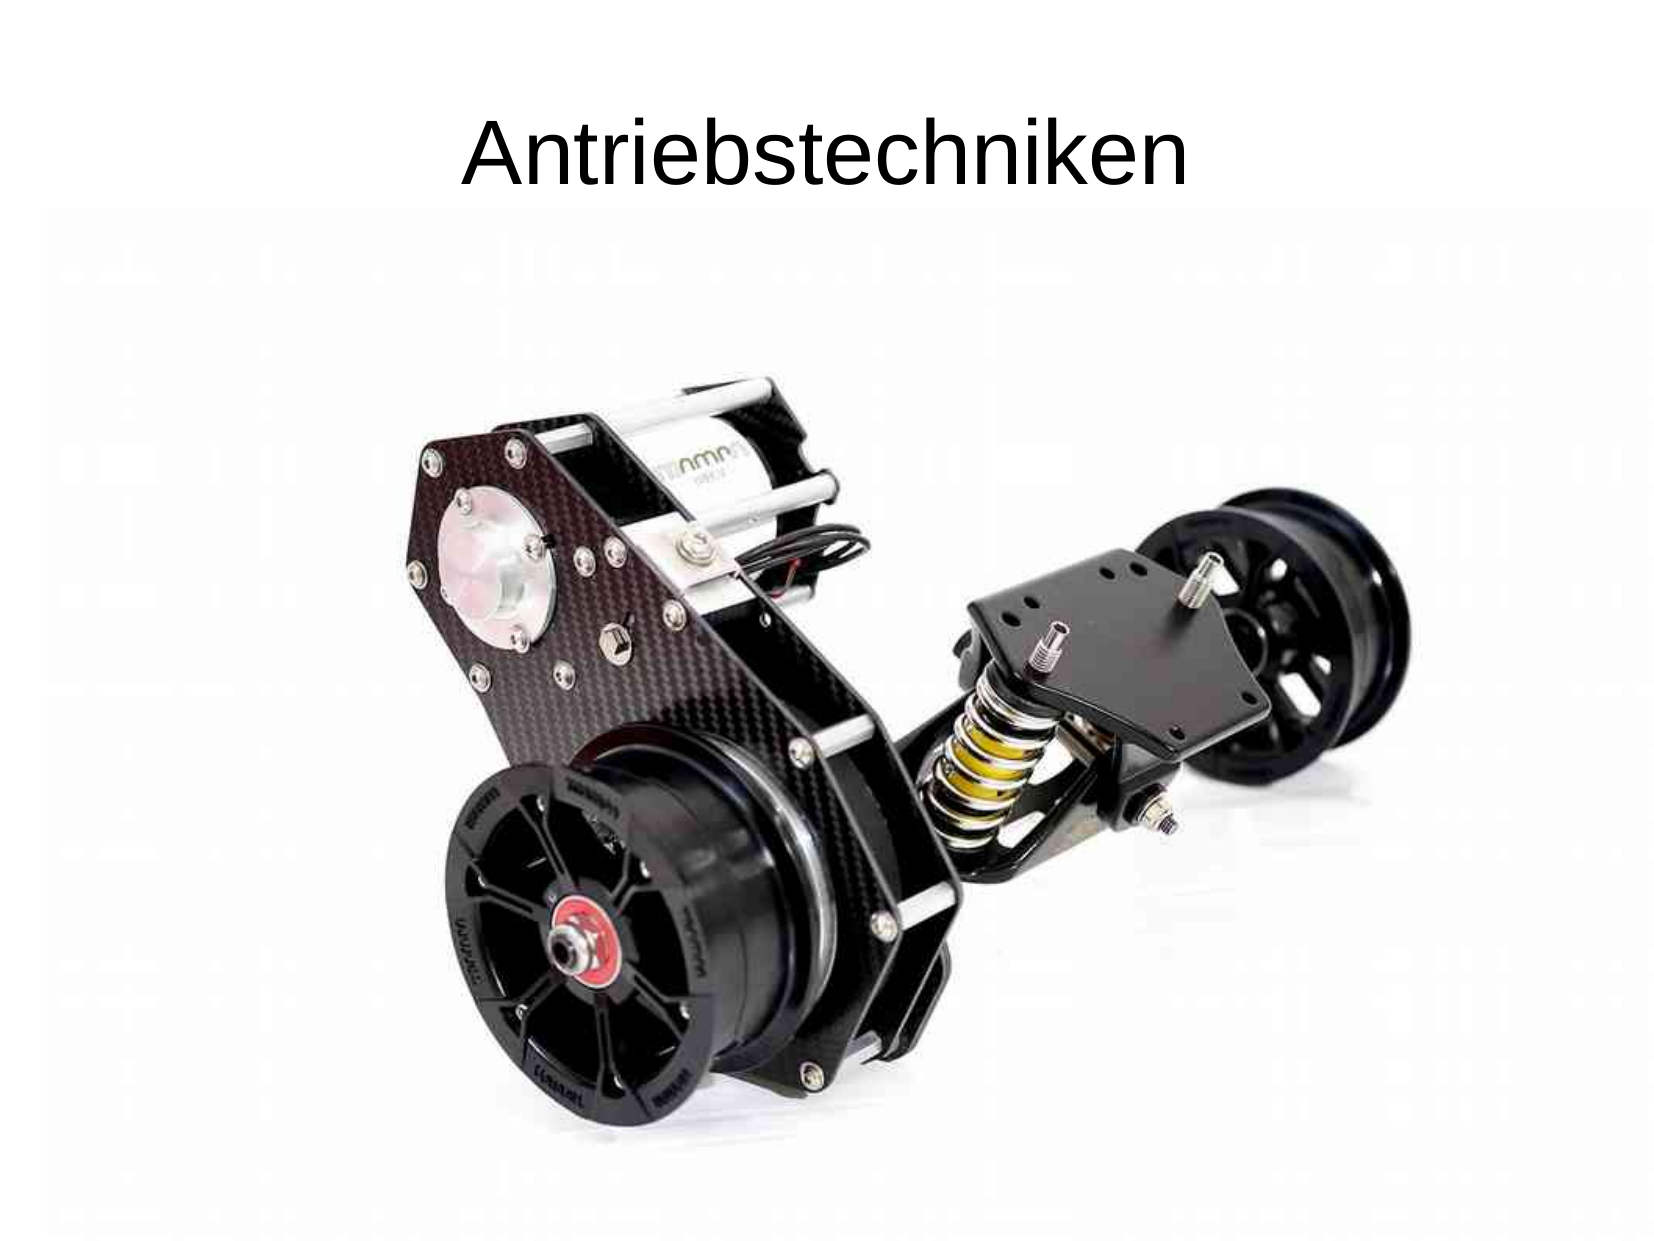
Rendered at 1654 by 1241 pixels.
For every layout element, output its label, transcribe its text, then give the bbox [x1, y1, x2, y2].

picture [47, 208, 1654, 1241]
title Antriebstechniken [82, 49, 1571, 208]
